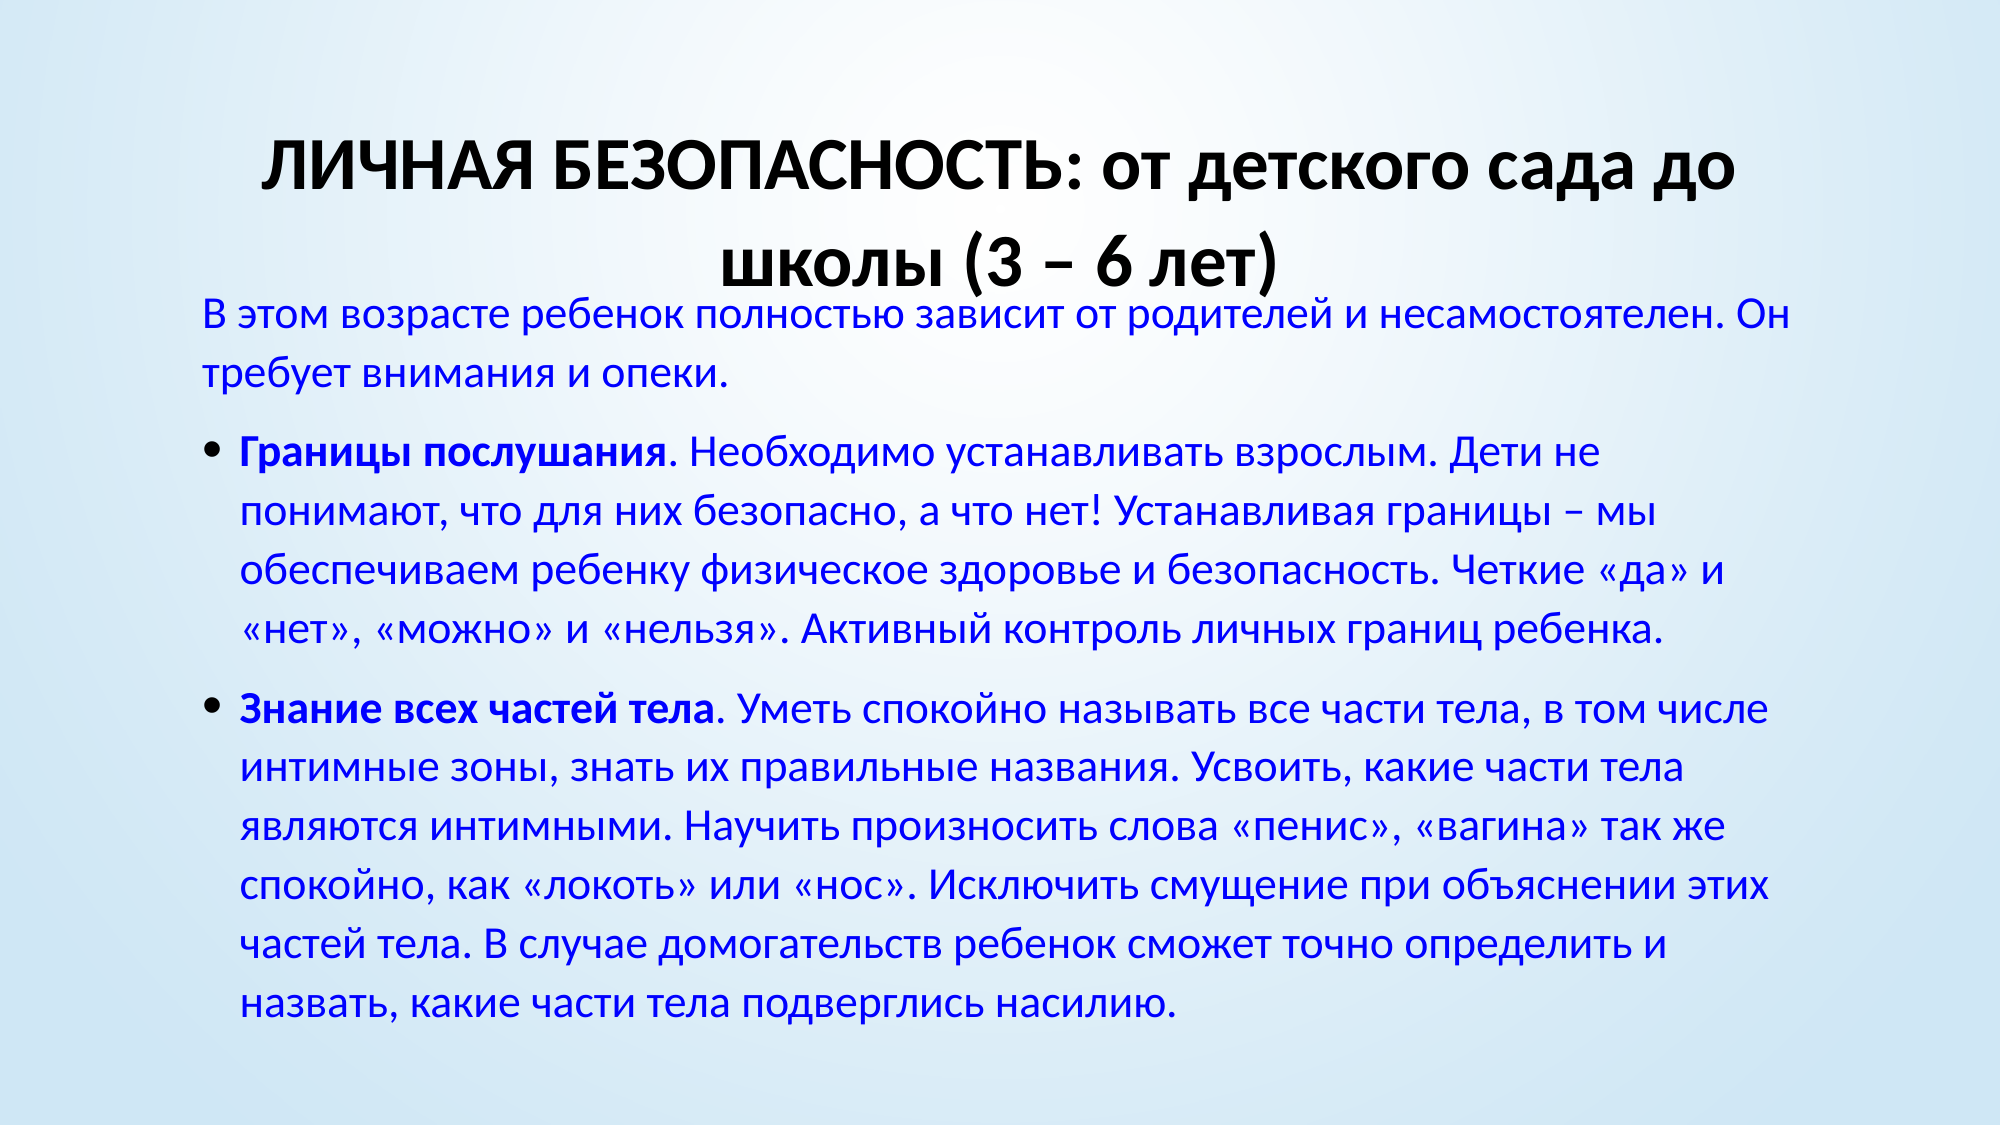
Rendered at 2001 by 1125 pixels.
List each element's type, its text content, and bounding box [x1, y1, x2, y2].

list В этом возрасте ребенок полностью зависит от родителей и несамостоятелен. Он требует внимания и опеки. Границы послушания. Необходимо устанавливать взрослым. Дети не понимают, что для них безопасно, а что нет! Устанавливая границы – мы обеспечиваем ребенку физическое здоровье и безопасность. Четкие «да» и «нет», «можно» и «нельзя». Активный контроль личных границ ребенка. Знание всех частей тела. Уметь спокойно называть все части тела, в том числе интимные зоны, знать их правильные названия. Усвоить, какие части тела являются интимными. Научить произносить слова «пенис», «вагина» так же спокойно, как «локоть» или «нос». Исключить смущение при объяснении этих частей тела. В случае домогательств ребенок сможет точно определить и назвать, какие части тела подверглись насилию. [187, 271, 1813, 1050]
title ЛИЧНАЯ БЕЗОПАСНОСТЬ: от детского сада до школы (3 – 6 лет) [187, 101, 1813, 271]
picture [0, 0, 2000, 1125]
